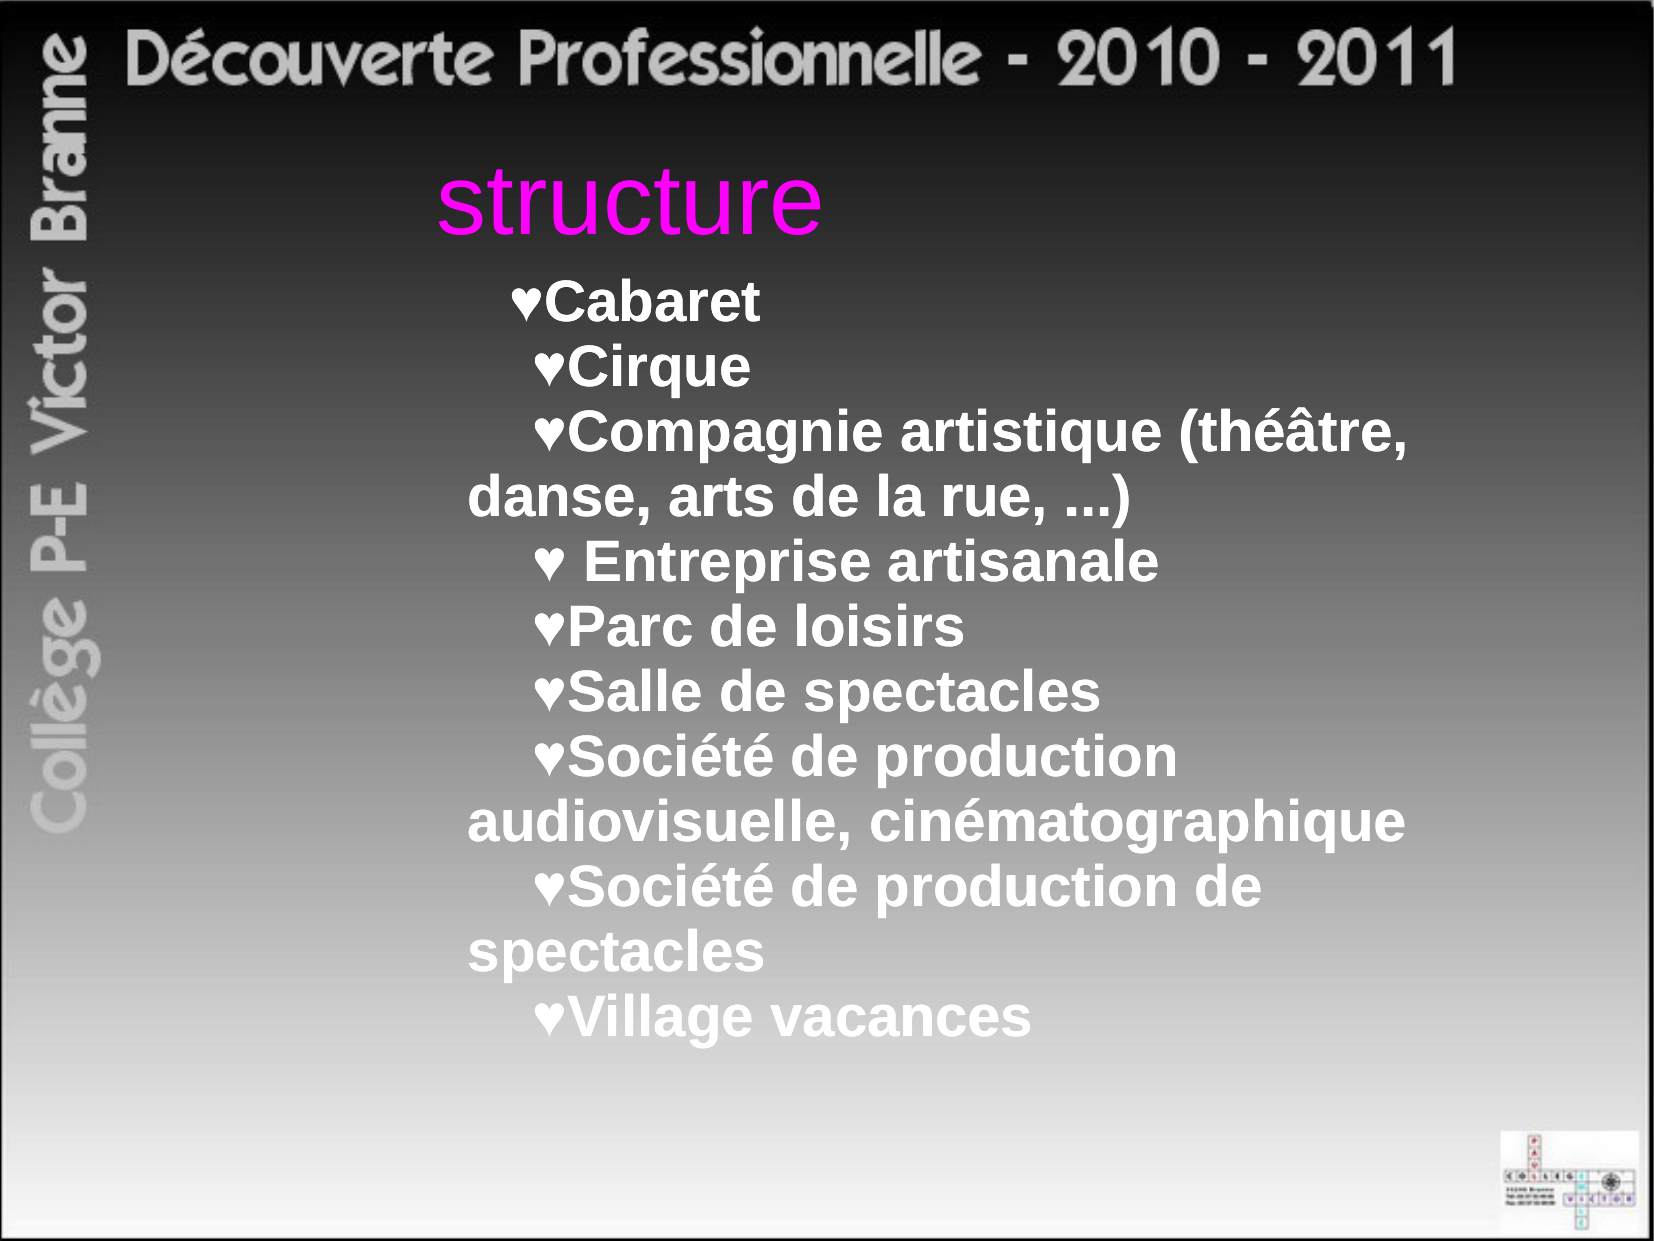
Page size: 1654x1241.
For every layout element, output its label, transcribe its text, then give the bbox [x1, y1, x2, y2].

text_box ♥Cabaret ♥Cirque ♥Compagnie artistique (théâtre, danse, arts de la rue, ...) ♥ Entreprise artisanale ♥Parc de loisirs ♥Salle de spectacles ♥Société de production audiovisuelle, cinématographique ♥Société de production de spectacles ♥Village vacances [453, 177, 1477, 1228]
picture [0, 0, 1654, 1241]
text_box structure [422, 137, 925, 264]
